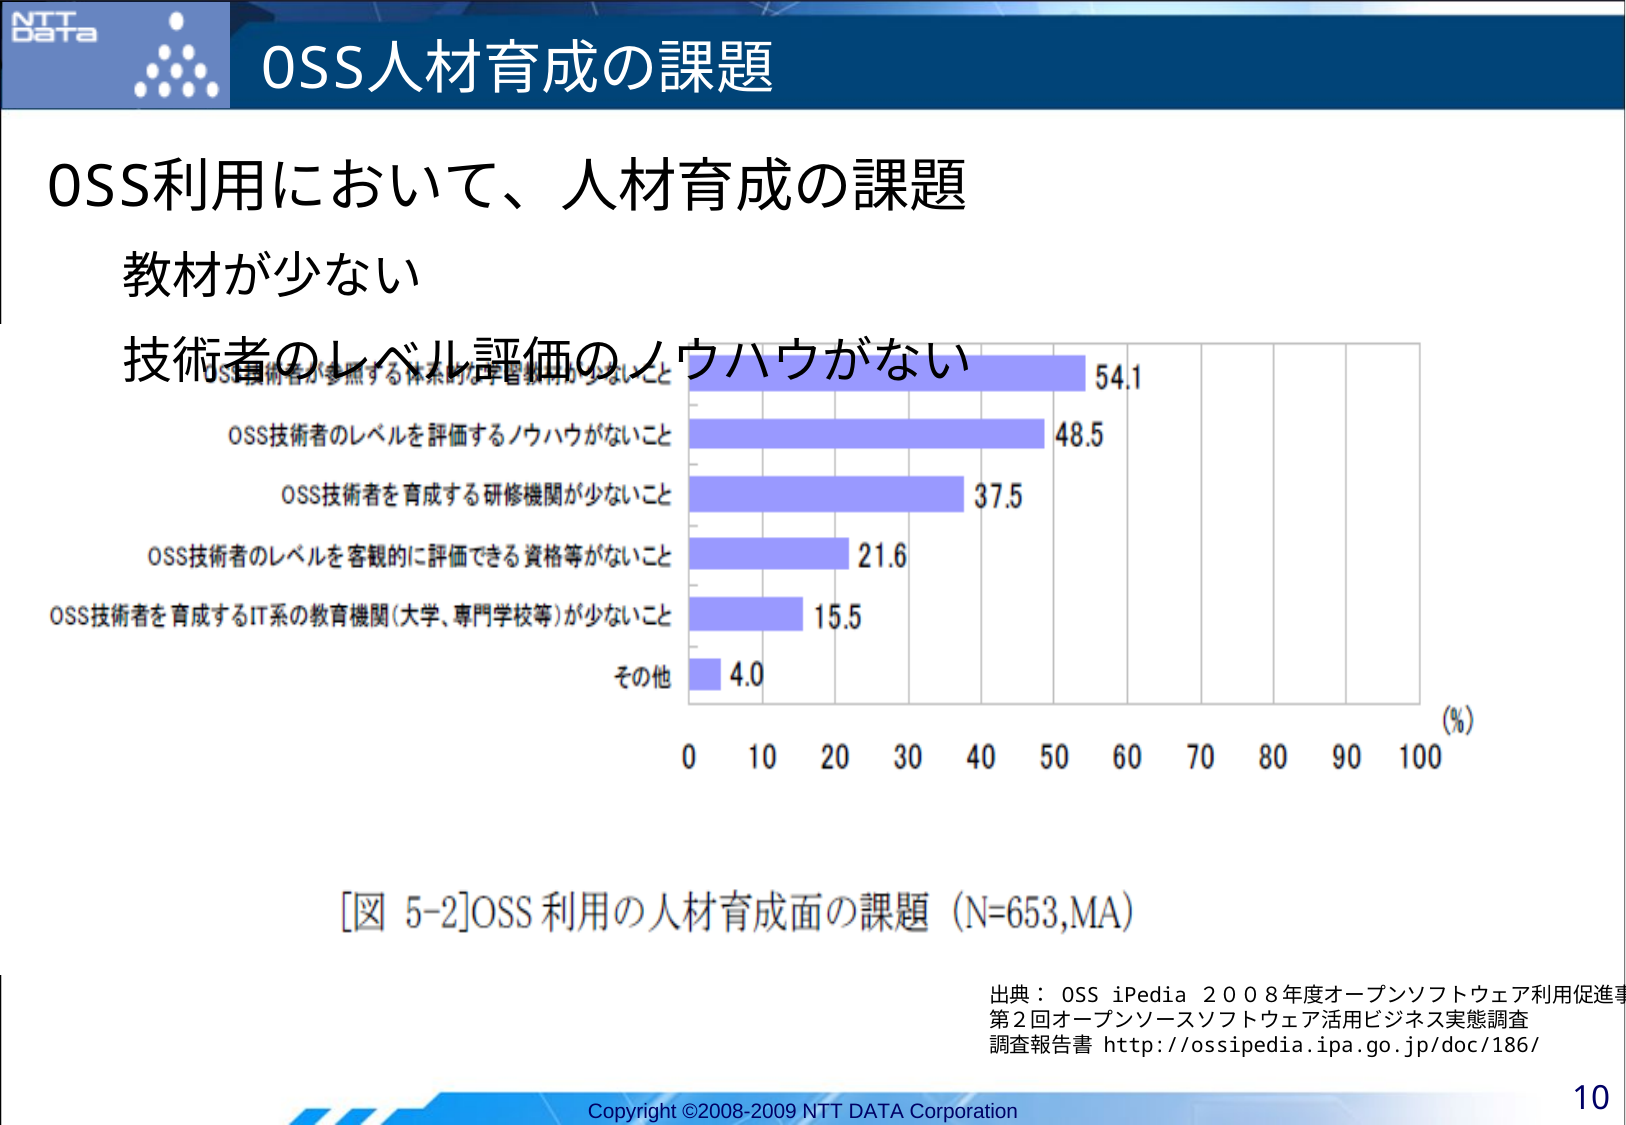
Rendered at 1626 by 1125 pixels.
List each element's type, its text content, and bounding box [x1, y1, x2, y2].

text_box 出典： OSS iPedia ２００８年度オープンソフトウェア利用促進事業 第２回オープンソースソフトウェア活用ビジネス実態調査 調査報告書 http://ossipedia.ipa.go.jp/doc/186/ [1496, 974, 1570, 1065]
list OSS利用において、人材育成の課題 教材が少ない 技術者のレベル評価のノウハウがない [32, 131, 1496, 1083]
title OSS人材育成の課題 [246, 15, 1625, 113]
picture [0, 0, 1626, 1125]
